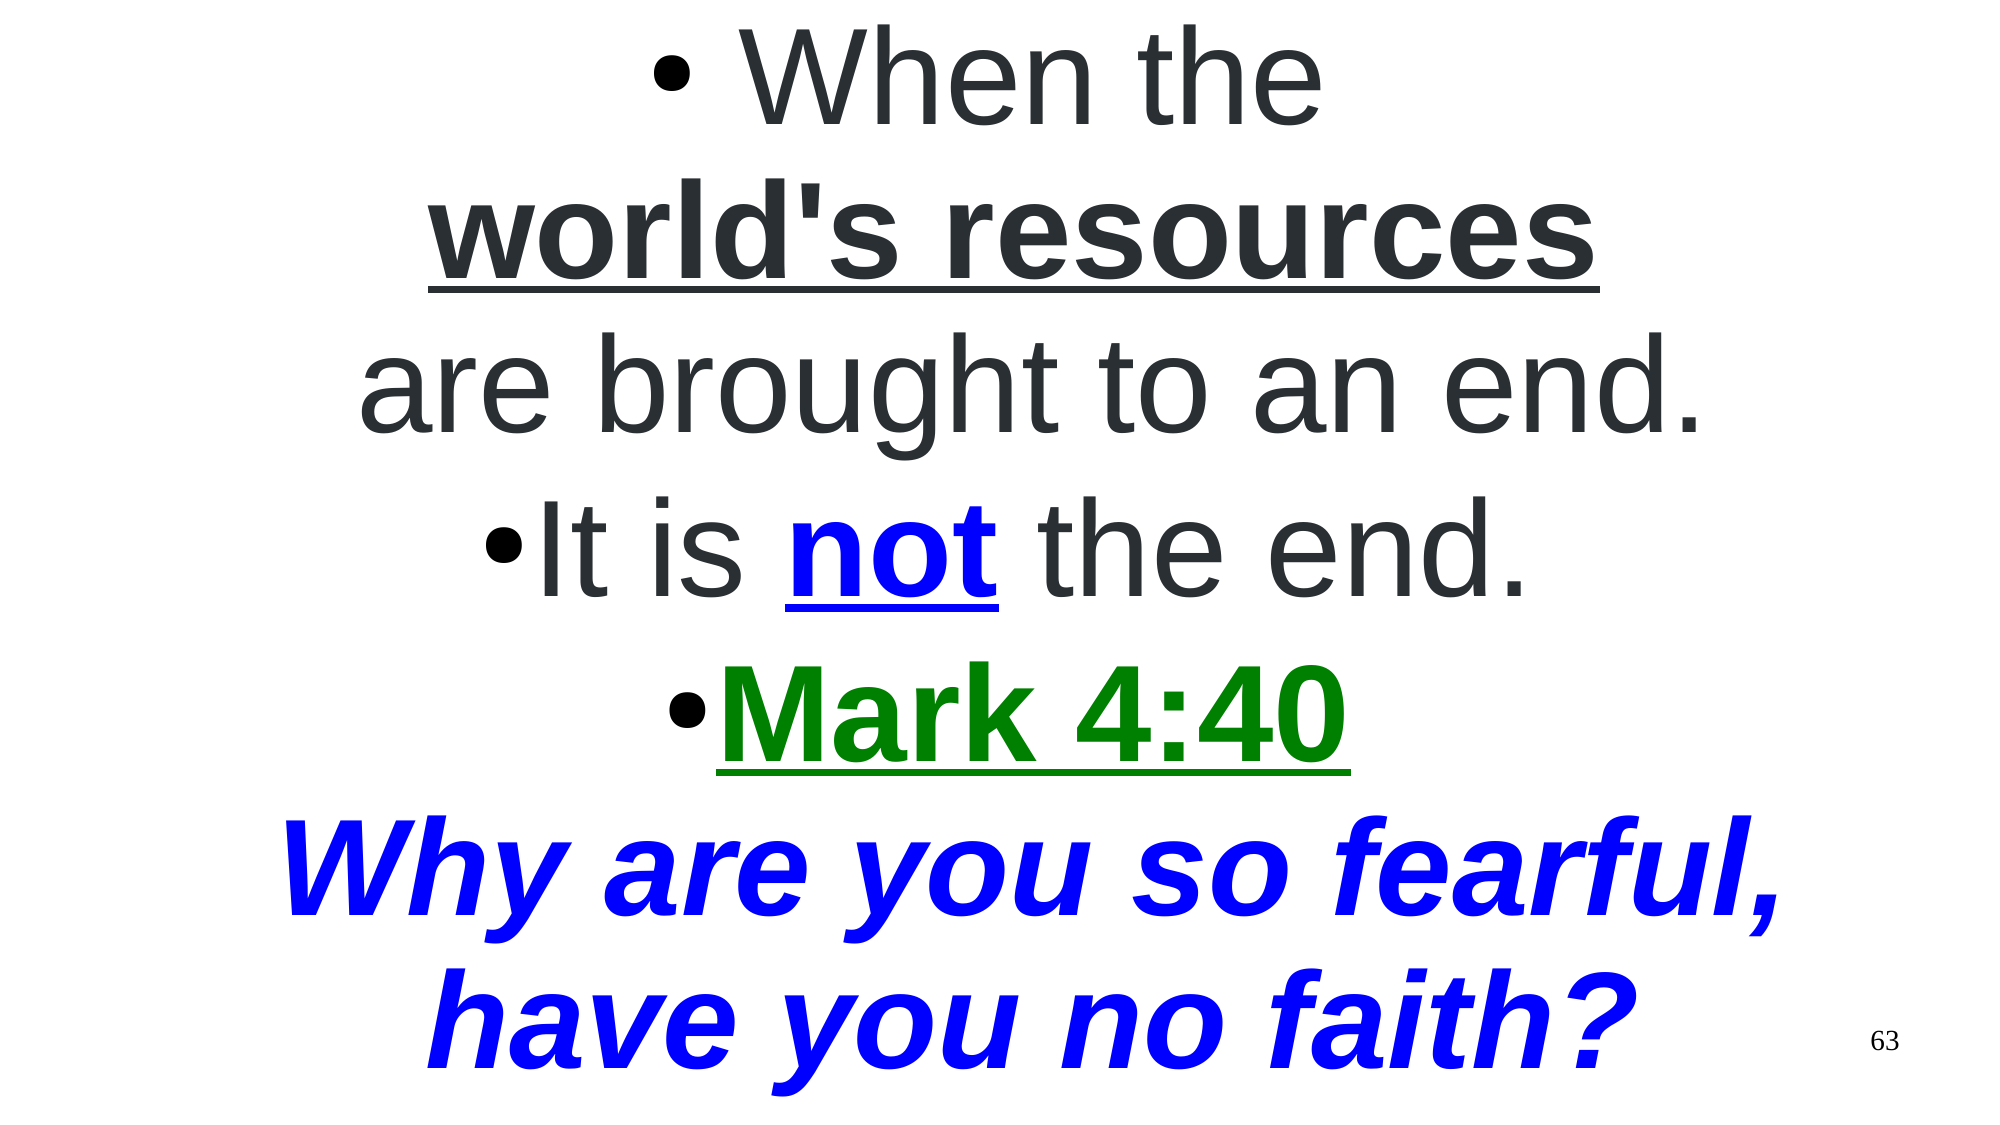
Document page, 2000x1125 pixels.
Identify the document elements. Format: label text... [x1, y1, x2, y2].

list When the world's resources are brought to an end. It is not the end. Mark 4:40 Why are you so fearful, have you no faith? [0, 0, 1996, 1123]
